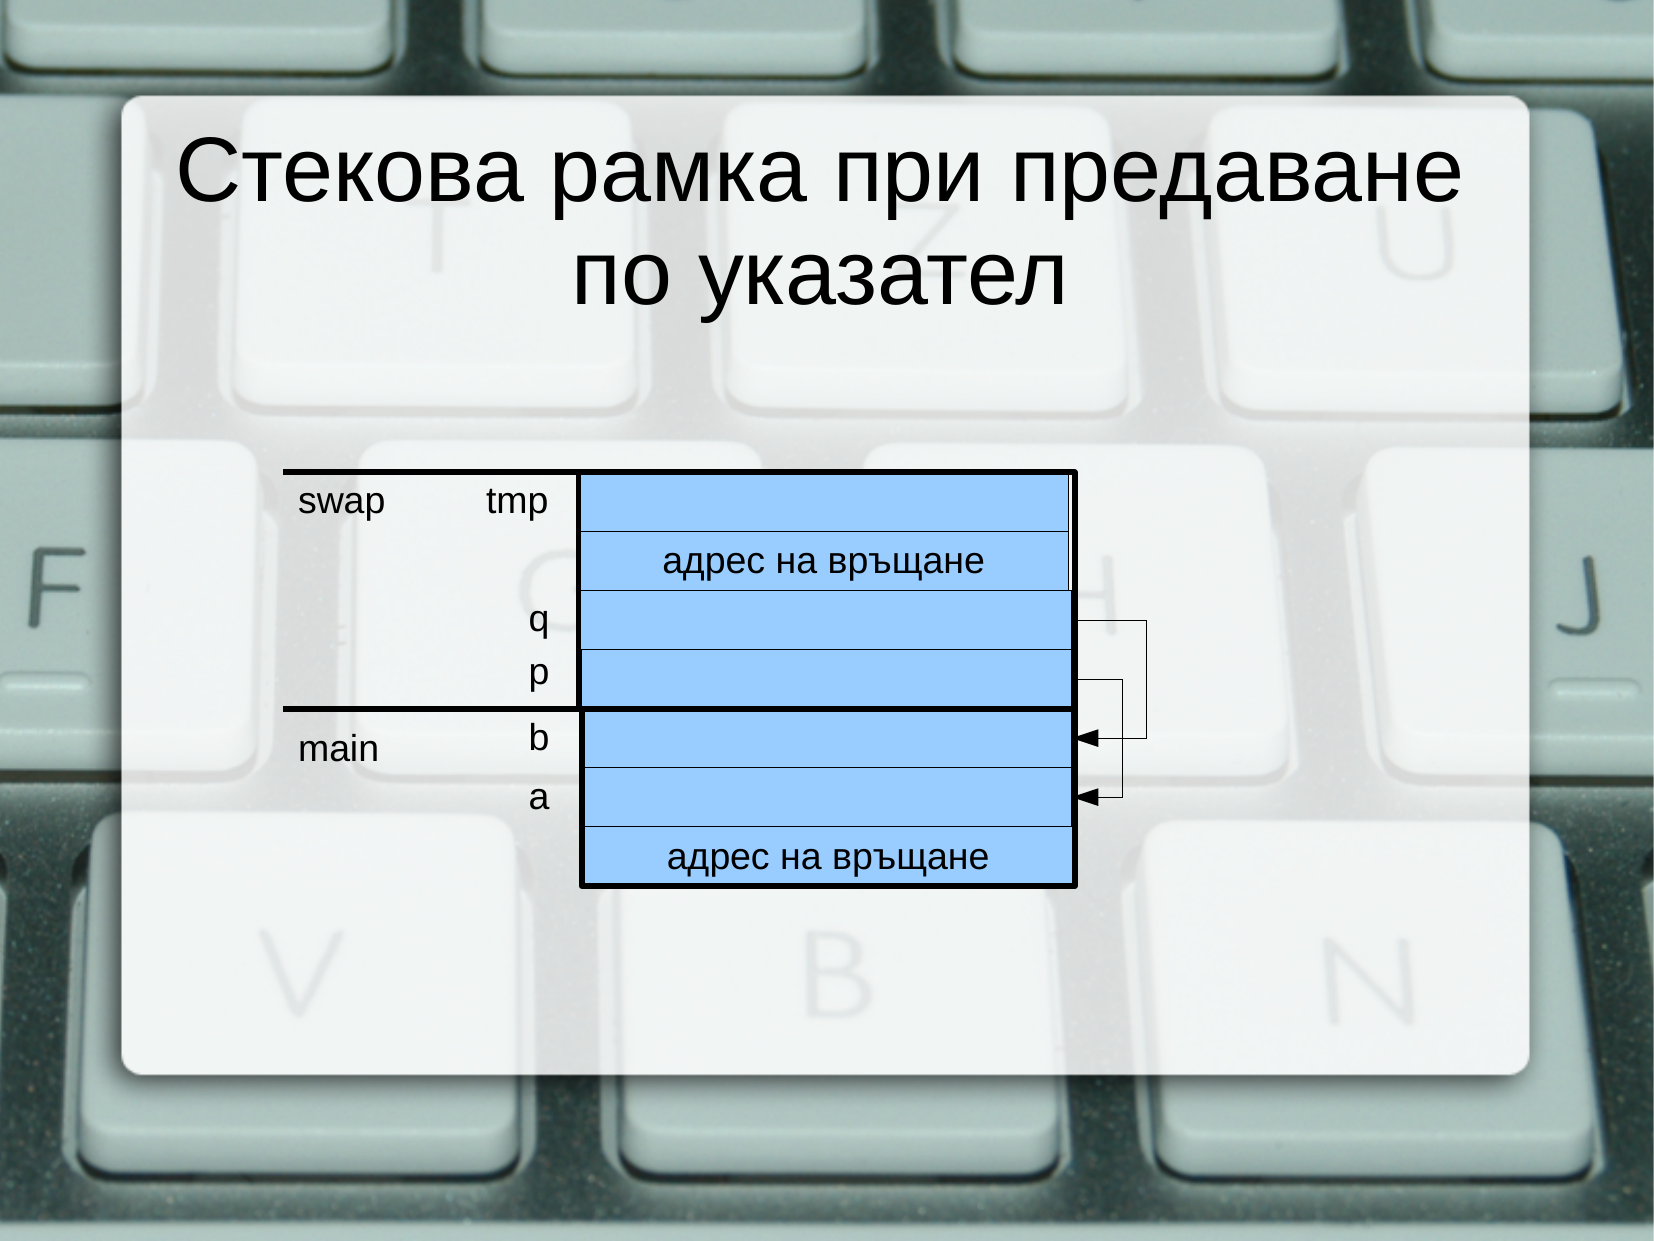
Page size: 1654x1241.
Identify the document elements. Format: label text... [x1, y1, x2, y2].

text_box [581, 475, 1069, 531]
text_box tmp [471, 475, 564, 530]
text_box main [283, 720, 395, 778]
text_box a [513, 767, 573, 825]
picture [0, 0, 1654, 1241]
text_box [585, 712, 1072, 826]
text_box b [513, 712, 573, 766]
title Стекова рамка при предаване по указател [135, 117, 1506, 325]
text_box p [513, 643, 573, 701]
text_box [581, 590, 1072, 706]
text_box адрес на връщане [585, 826, 1072, 883]
text_box swap [283, 472, 401, 530]
text_box адрес на връщане [581, 531, 1069, 590]
text_box q [513, 590, 562, 662]
